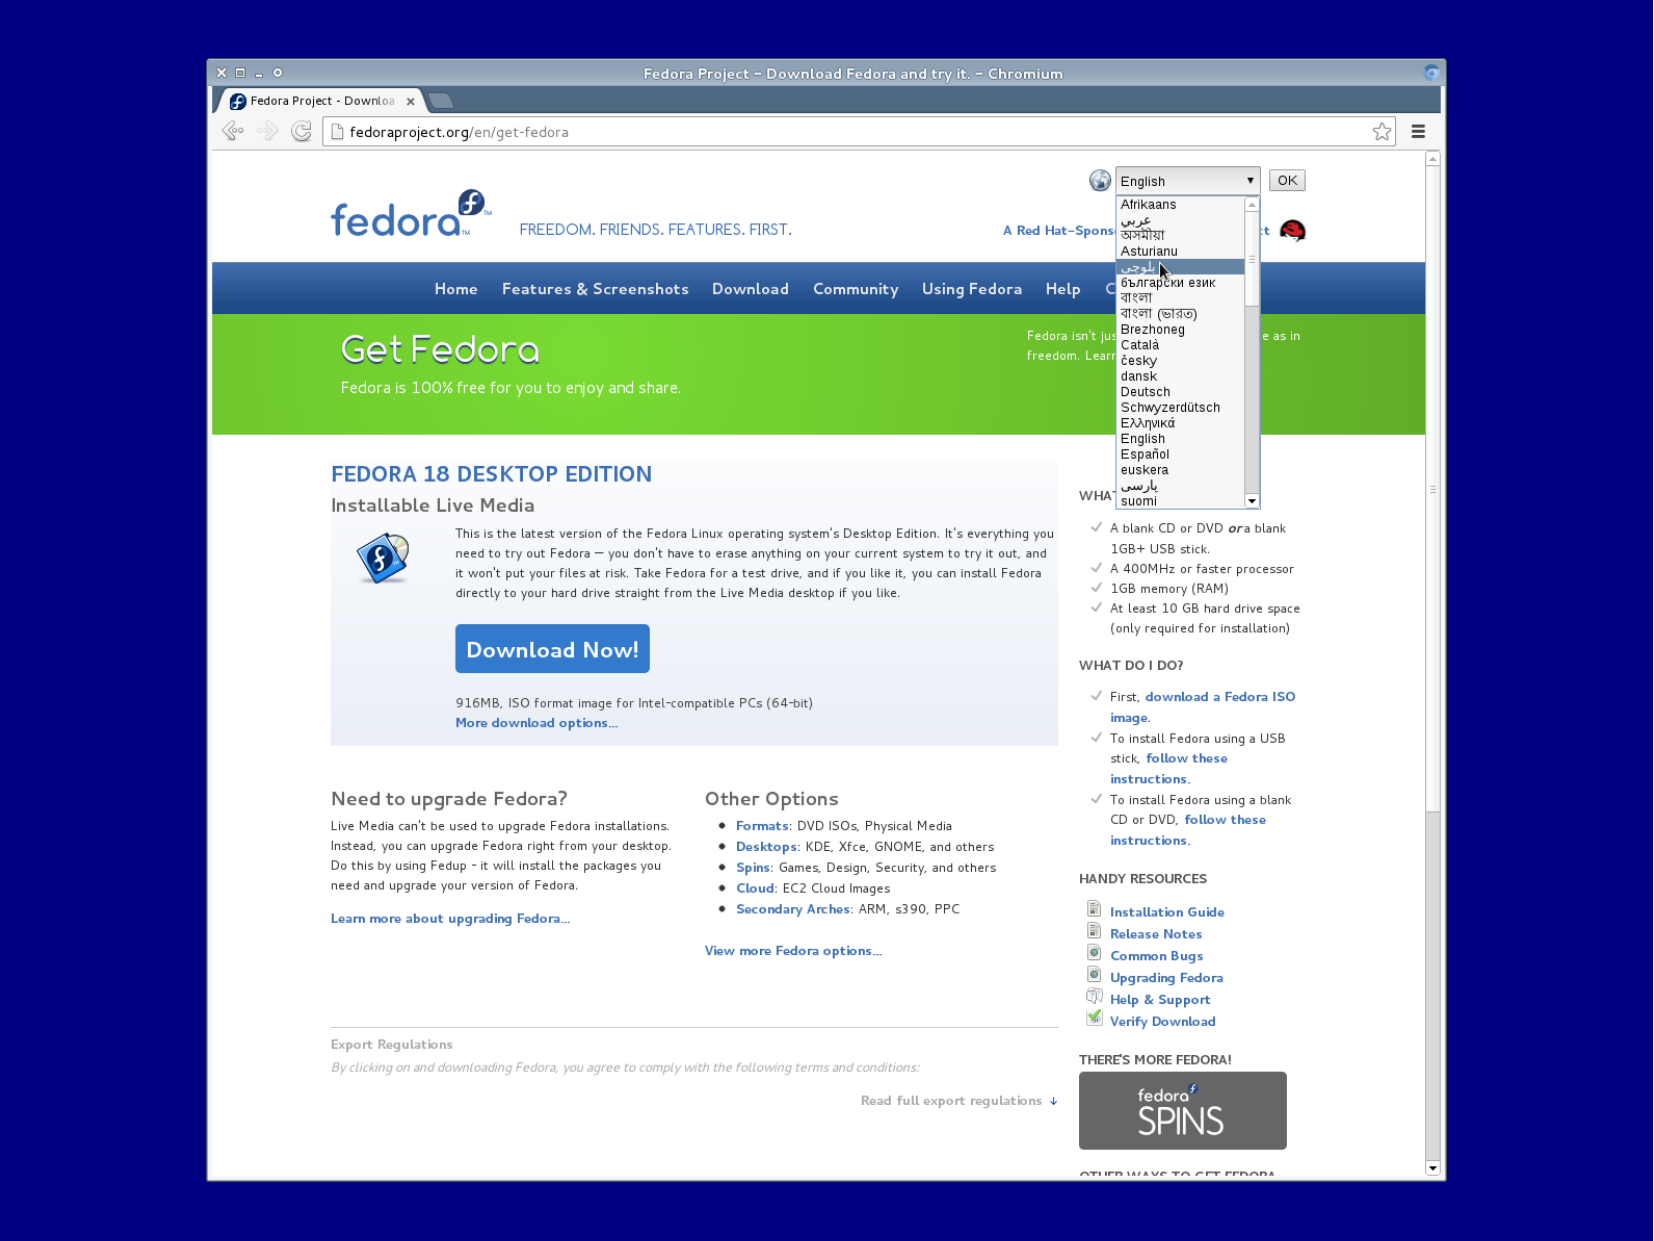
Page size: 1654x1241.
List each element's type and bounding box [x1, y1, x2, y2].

picture [206, 58, 1447, 1182]
